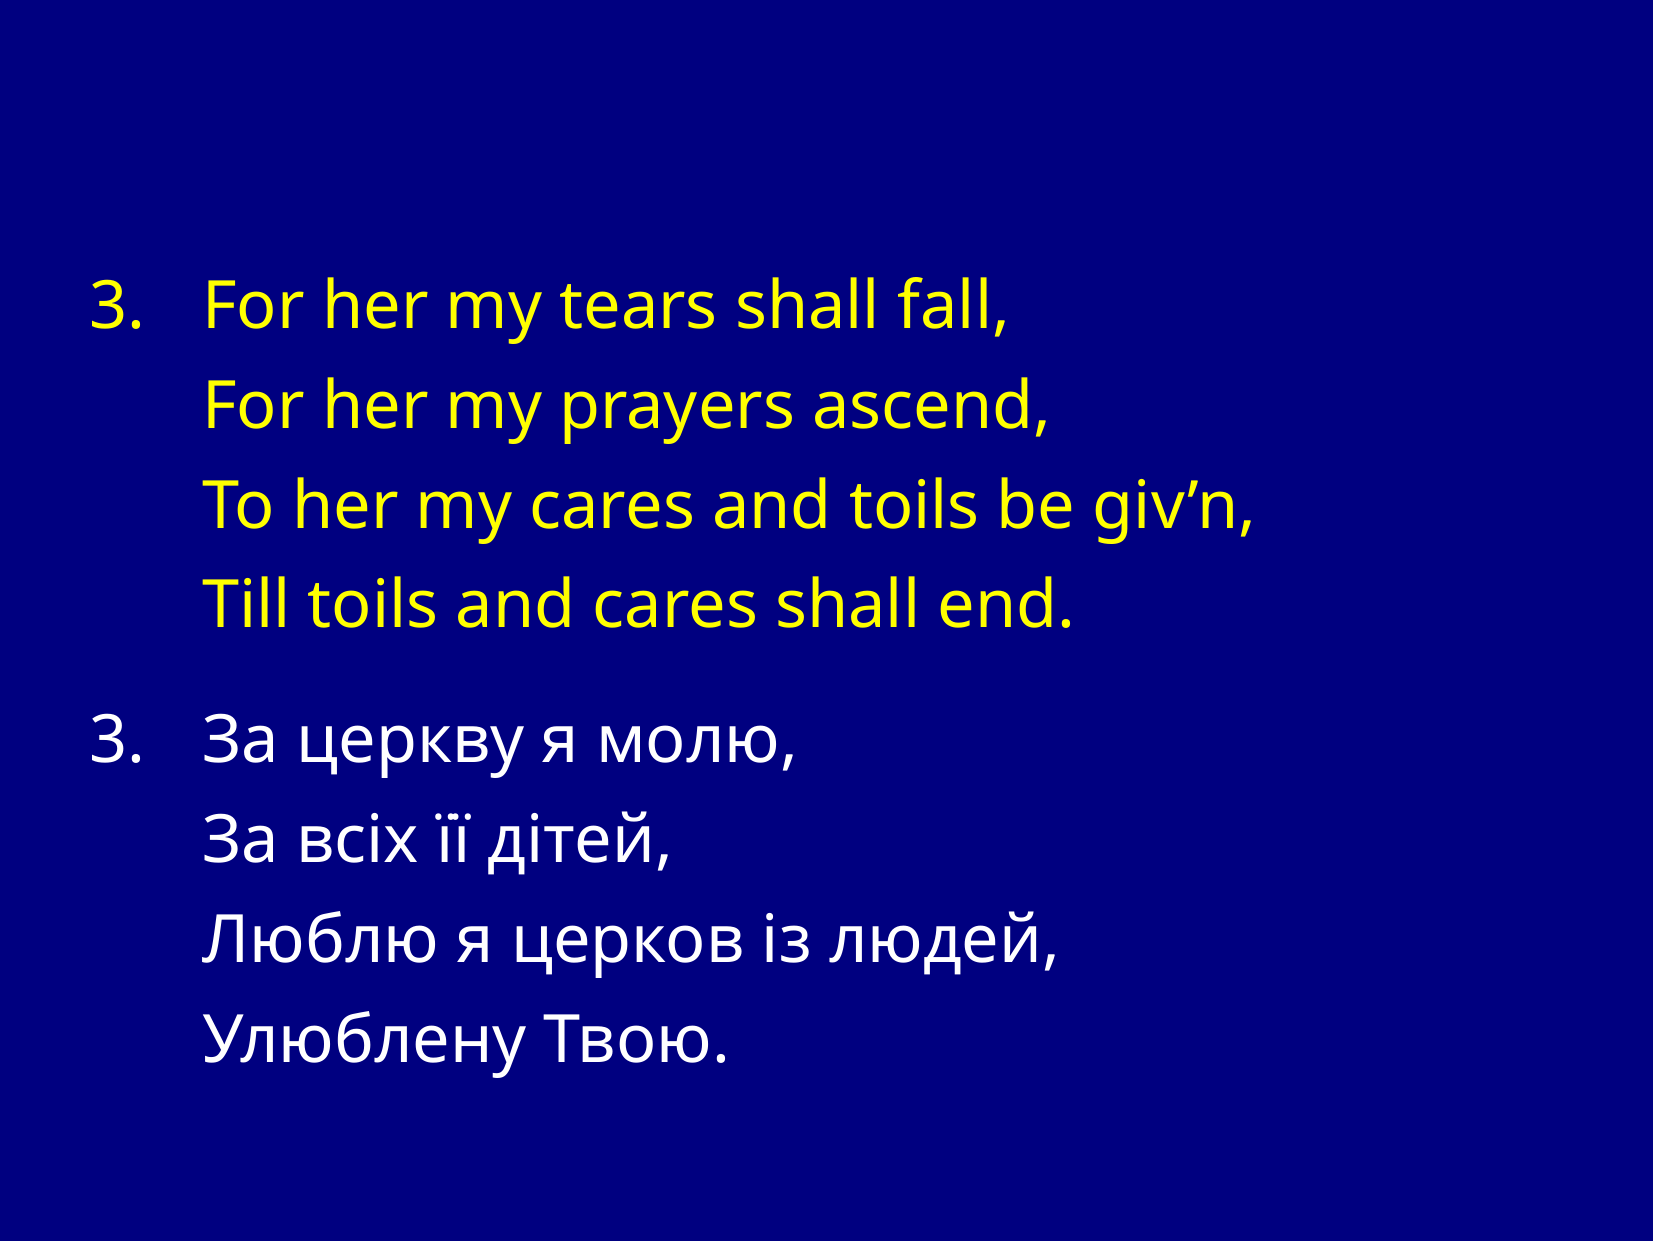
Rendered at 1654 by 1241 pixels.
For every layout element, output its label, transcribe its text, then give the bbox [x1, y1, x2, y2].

text_box 3. For her my tears shall fall, For her my prayers ascend, To her my cares and toils be giv’n, Till toils and cares shall end. [75, 150, 1576, 638]
text_box 3. За церкву я молю, За всіх її дітей, Люблю я церков із людей, Улюблену Твою. [75, 675, 1576, 1163]
